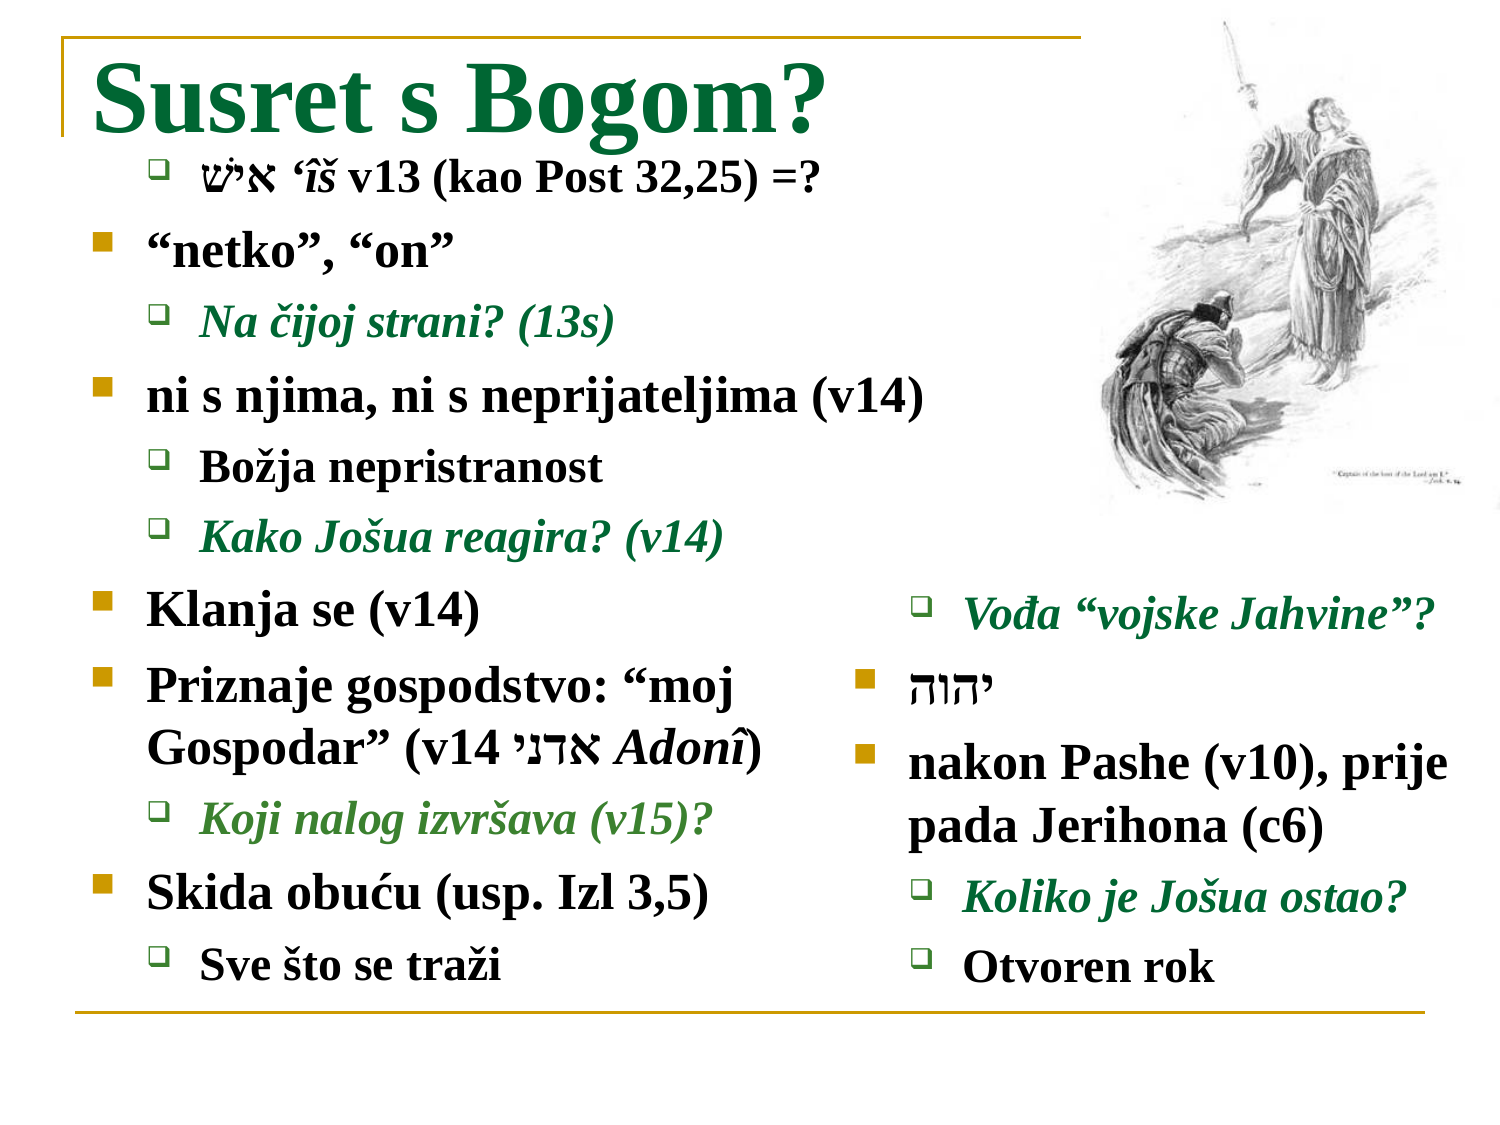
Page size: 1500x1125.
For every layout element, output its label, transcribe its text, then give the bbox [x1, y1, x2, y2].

list Vođa “vojske Jahvine”? יהוה nakon Pashe (v10), prije pada Jerihona (c6) Koliko je Jošua ostao? Otvoren rok [837, 574, 1500, 1006]
picture [1081, 0, 1500, 516]
list אישׁ ‘îš v13 (kao Post 32,25) =? “netko”, “on” Na čijoj strani? (13s) ni s njima, ni s neprijateljima (v14) Božja nepristranost Kako Jošua reagira? (v14) Klanja se (v14) Priznaje gospodstvo: “moj Gospodar” (v14 אדני Adonî) Koji nalog izvršava (v15)? Skida obuću (usp. Izl 3,5) Sve što se traži [74, 137, 975, 1006]
title Susret s Bogom? [76, 0, 1081, 161]
